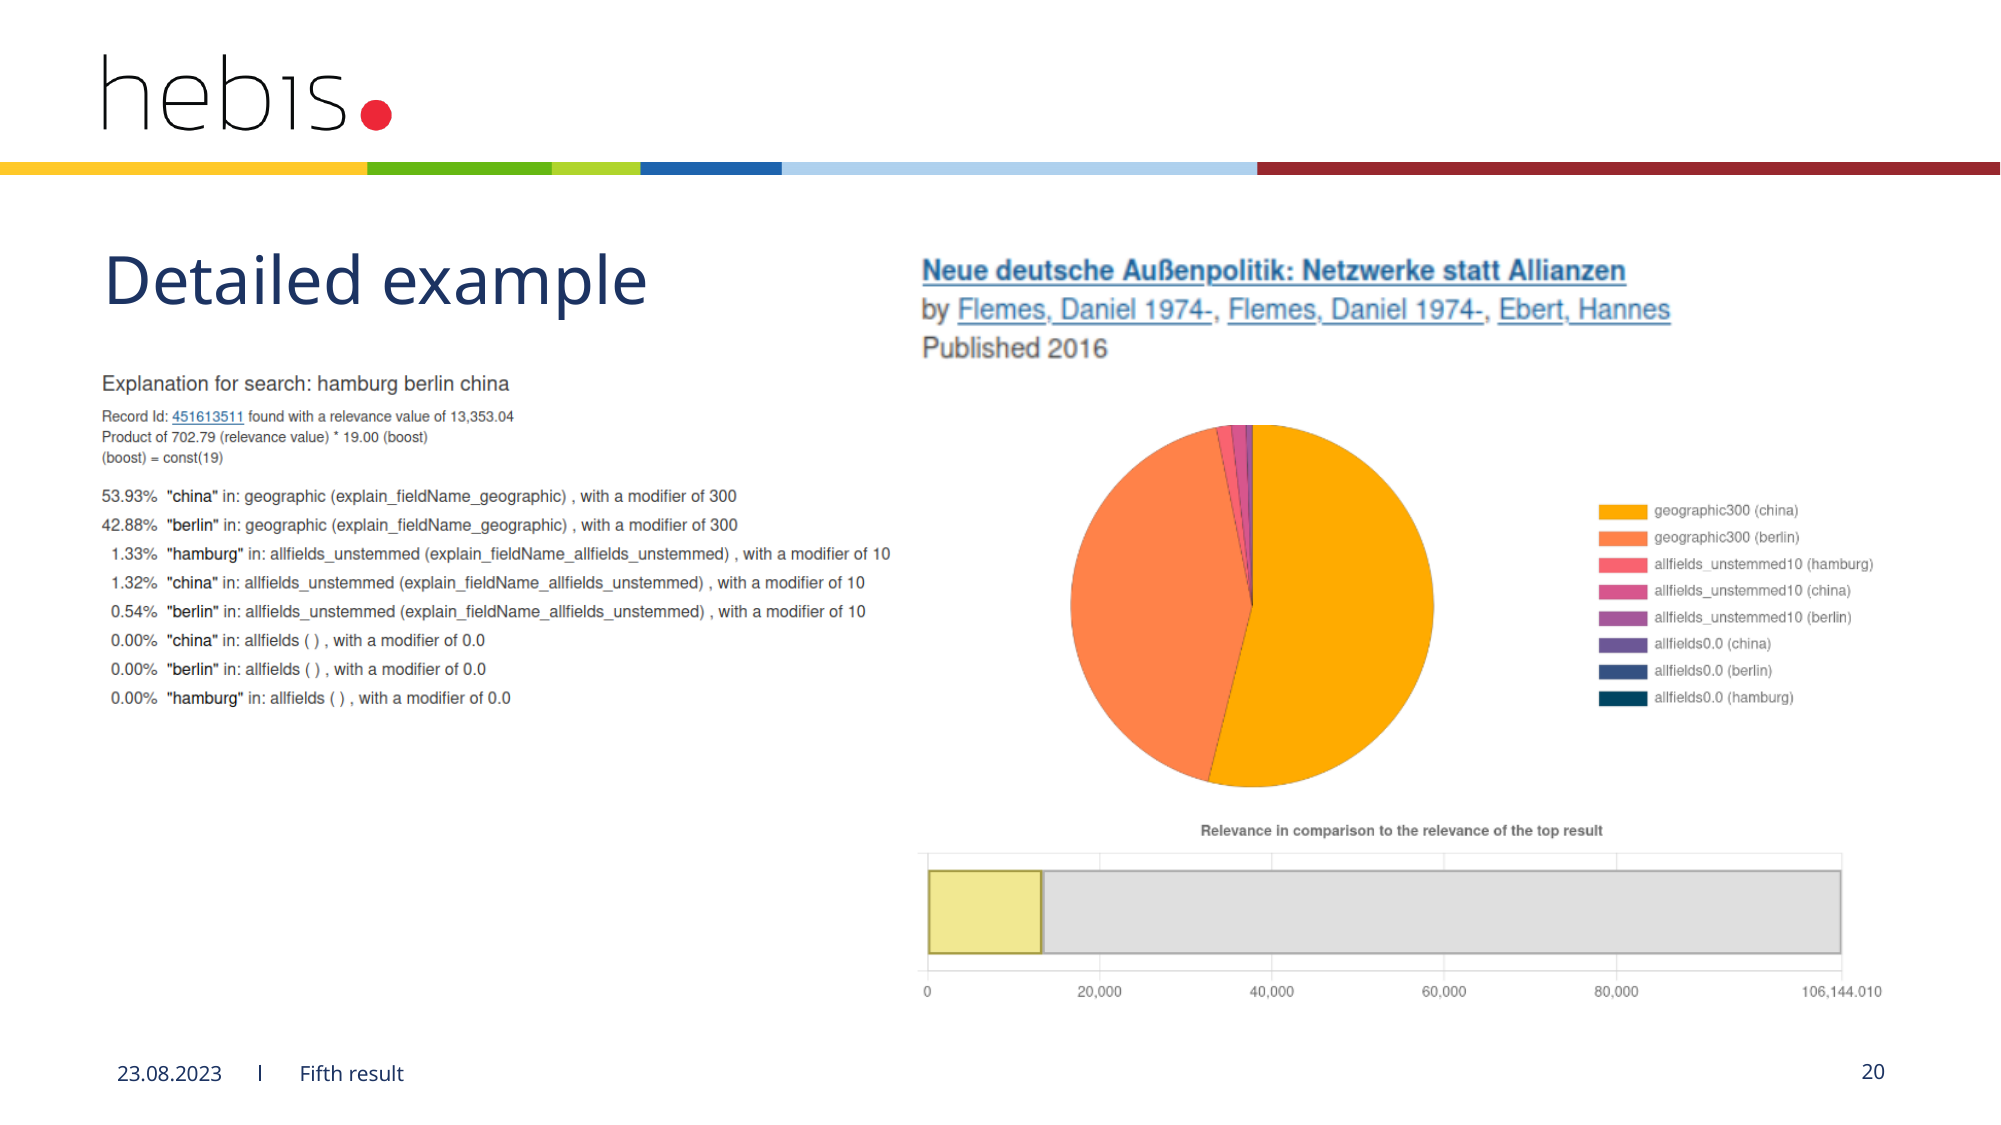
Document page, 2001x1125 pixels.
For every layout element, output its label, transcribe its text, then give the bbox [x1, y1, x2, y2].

slide_number <number> [1694, 1042, 1900, 1103]
slide_number 23.08.2023 [102, 1042, 271, 1103]
picture [94, 366, 1961, 1014]
list Detailed example [97, 242, 1581, 313]
footer Fifth result [284, 1042, 1451, 1103]
picture [909, 252, 1699, 367]
text_box [1052, 367, 1300, 467]
picture [0, 0, 2001, 248]
